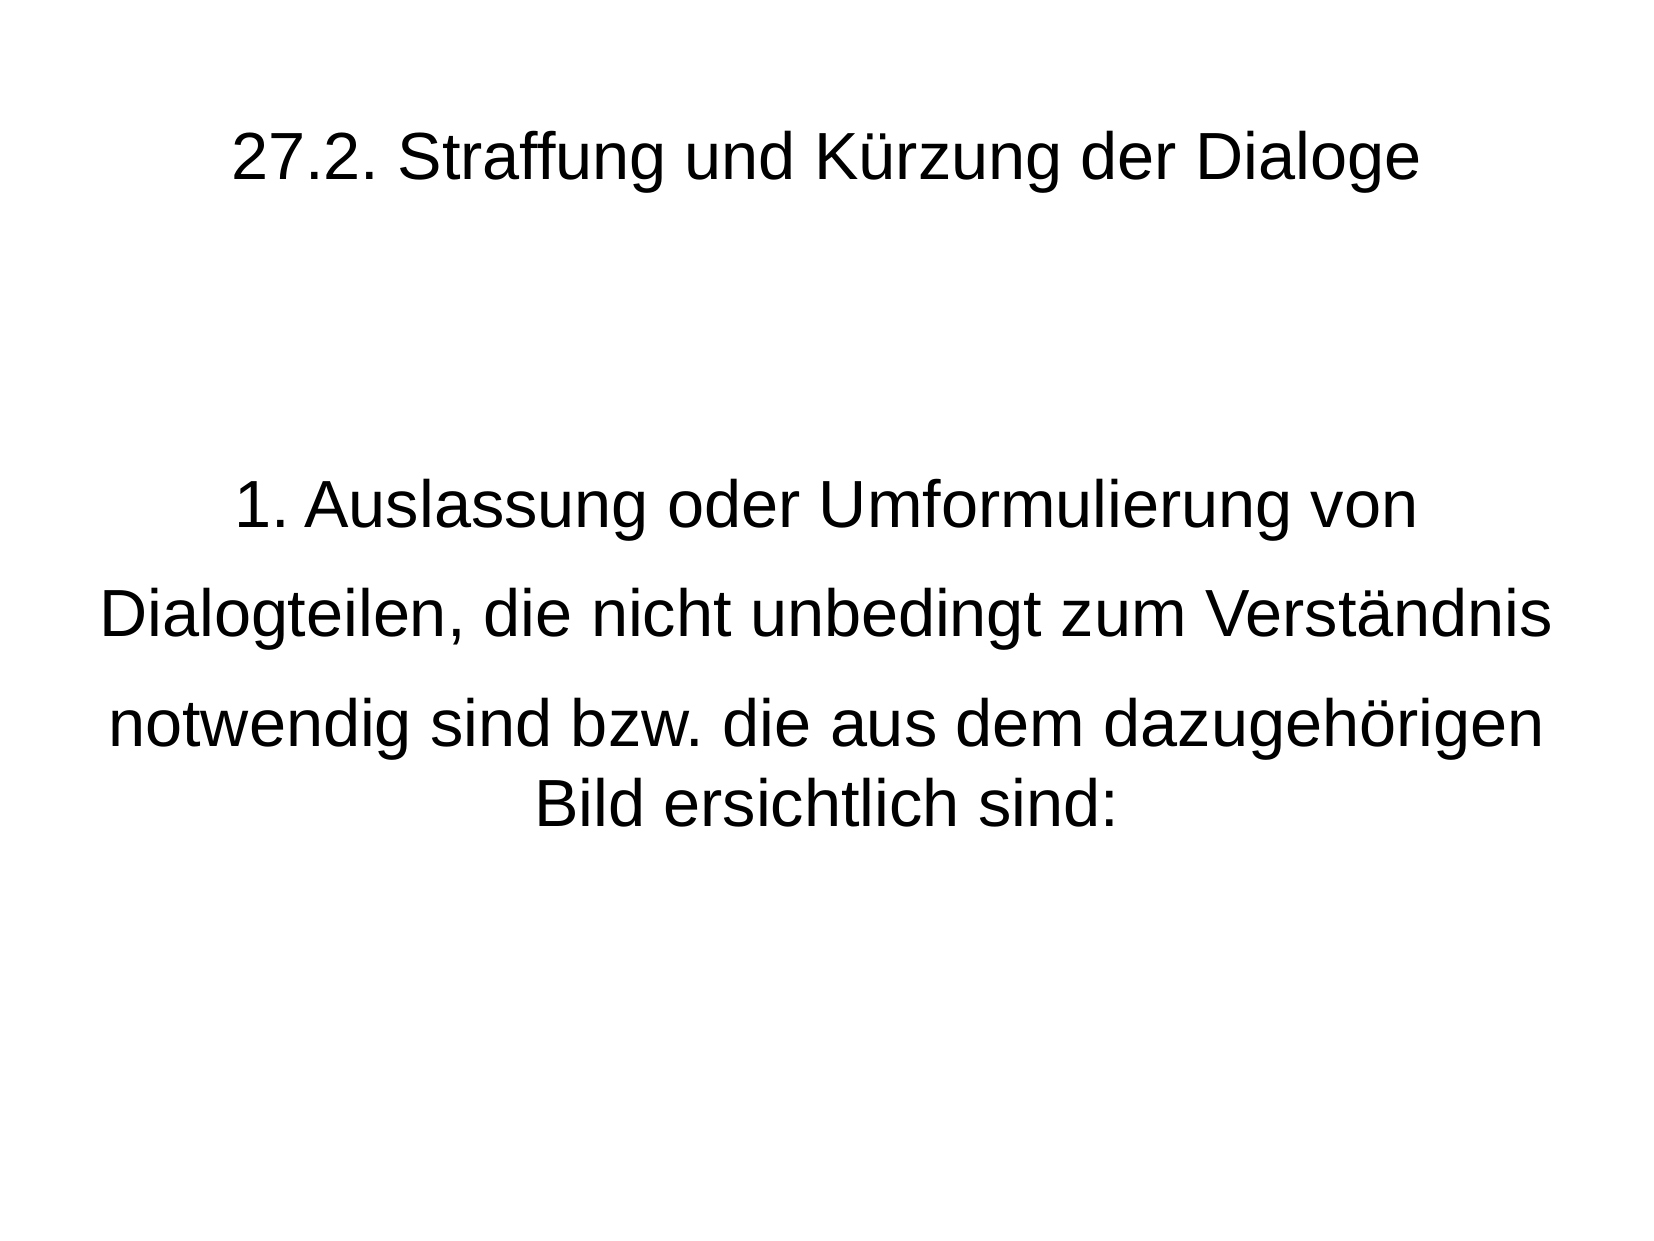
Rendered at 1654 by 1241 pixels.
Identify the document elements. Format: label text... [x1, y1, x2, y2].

subtitle 1. Auslassung oder Umformulierung von Dialogteilen, die nicht unbedingt zum Verständnis notwendig sind bzw. die aus dem dazugehörigen Bild ersichtlich sind: [82, 290, 1571, 1010]
title 27.2. Straffung und Kürzung der Dialoge [82, 49, 1571, 257]
